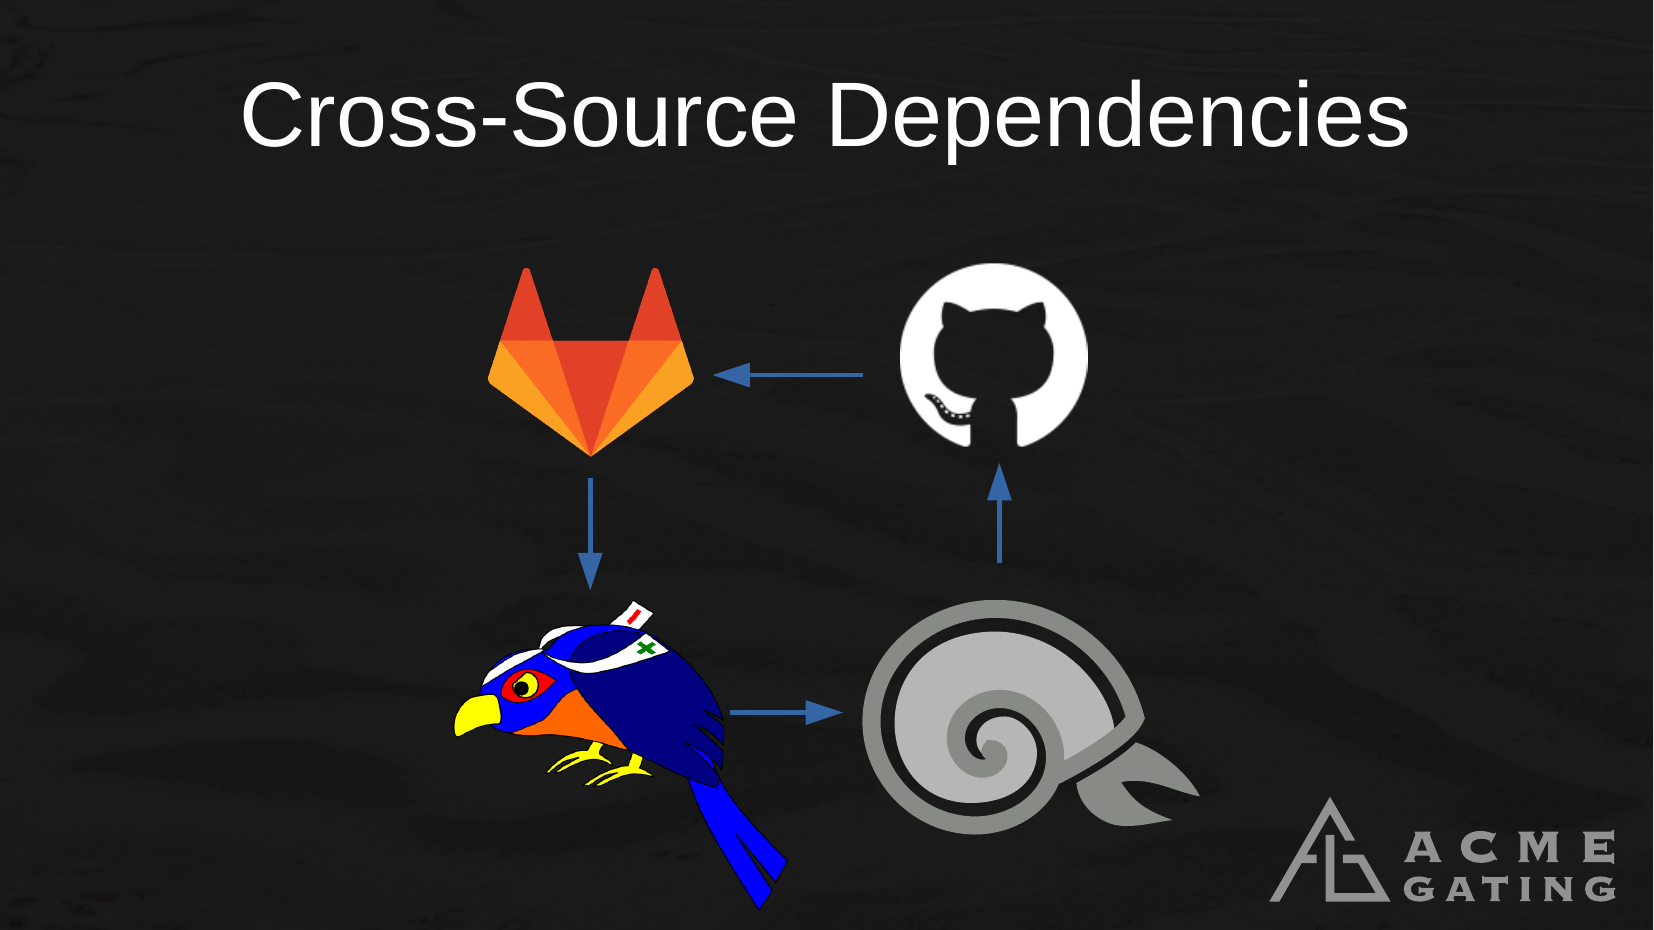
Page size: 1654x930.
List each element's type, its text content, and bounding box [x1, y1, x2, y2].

picture [0, 0, 1654, 930]
title Cross-Source Dependencies [82, 37, 1571, 193]
